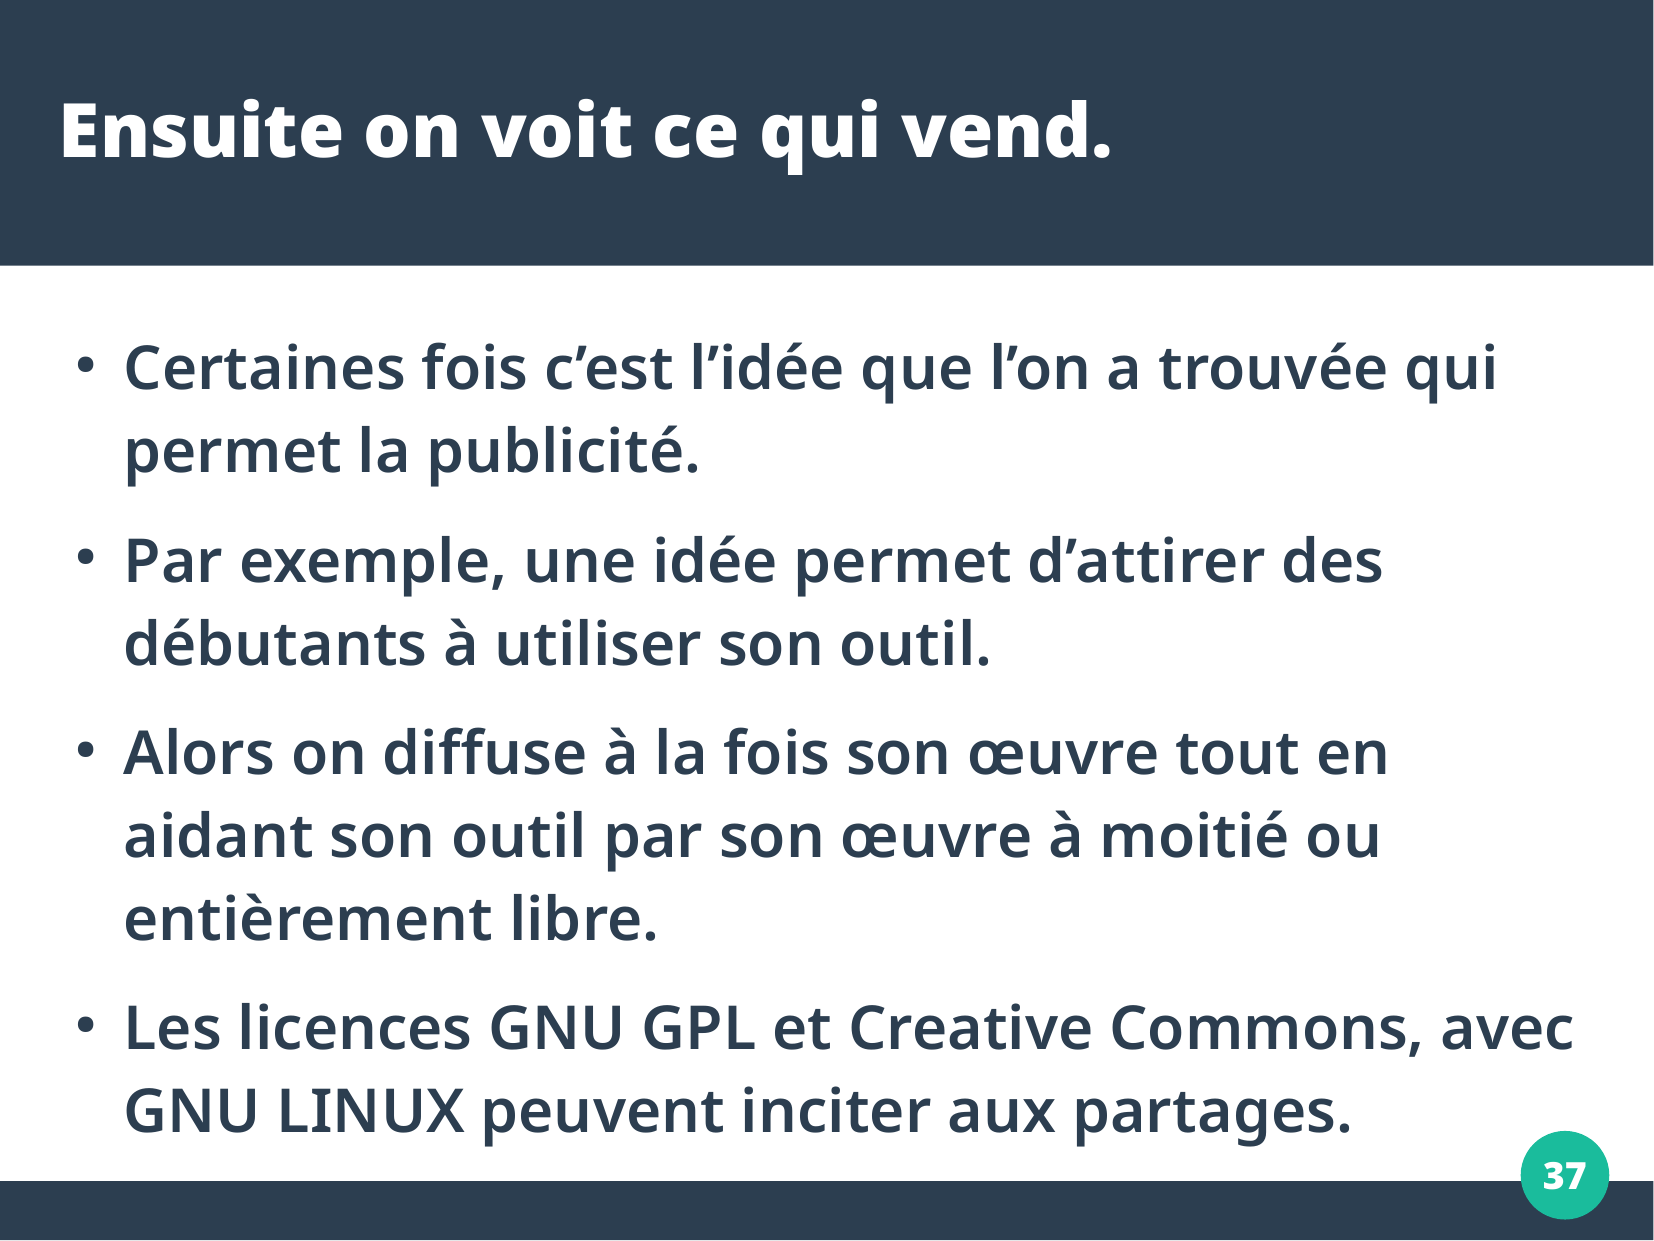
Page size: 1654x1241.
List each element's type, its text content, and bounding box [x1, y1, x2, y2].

list Certaines fois c’est l’idée que l’on a trouvée qui permet la publicité. Par exemple, une idée permet d’attirer des débutants à utiliser son outil. Alors on diffuse à la fois son œuvre tout en aidant son outil par son œuvre à moitié ou entièrement libre. Les licences GNU GPL et Creative Commons, avec GNU LINUX peuvent inciter aux partages. [59, 324, 1595, 1152]
title Ensuite on voit ce qui vend. [59, 49, 1595, 207]
